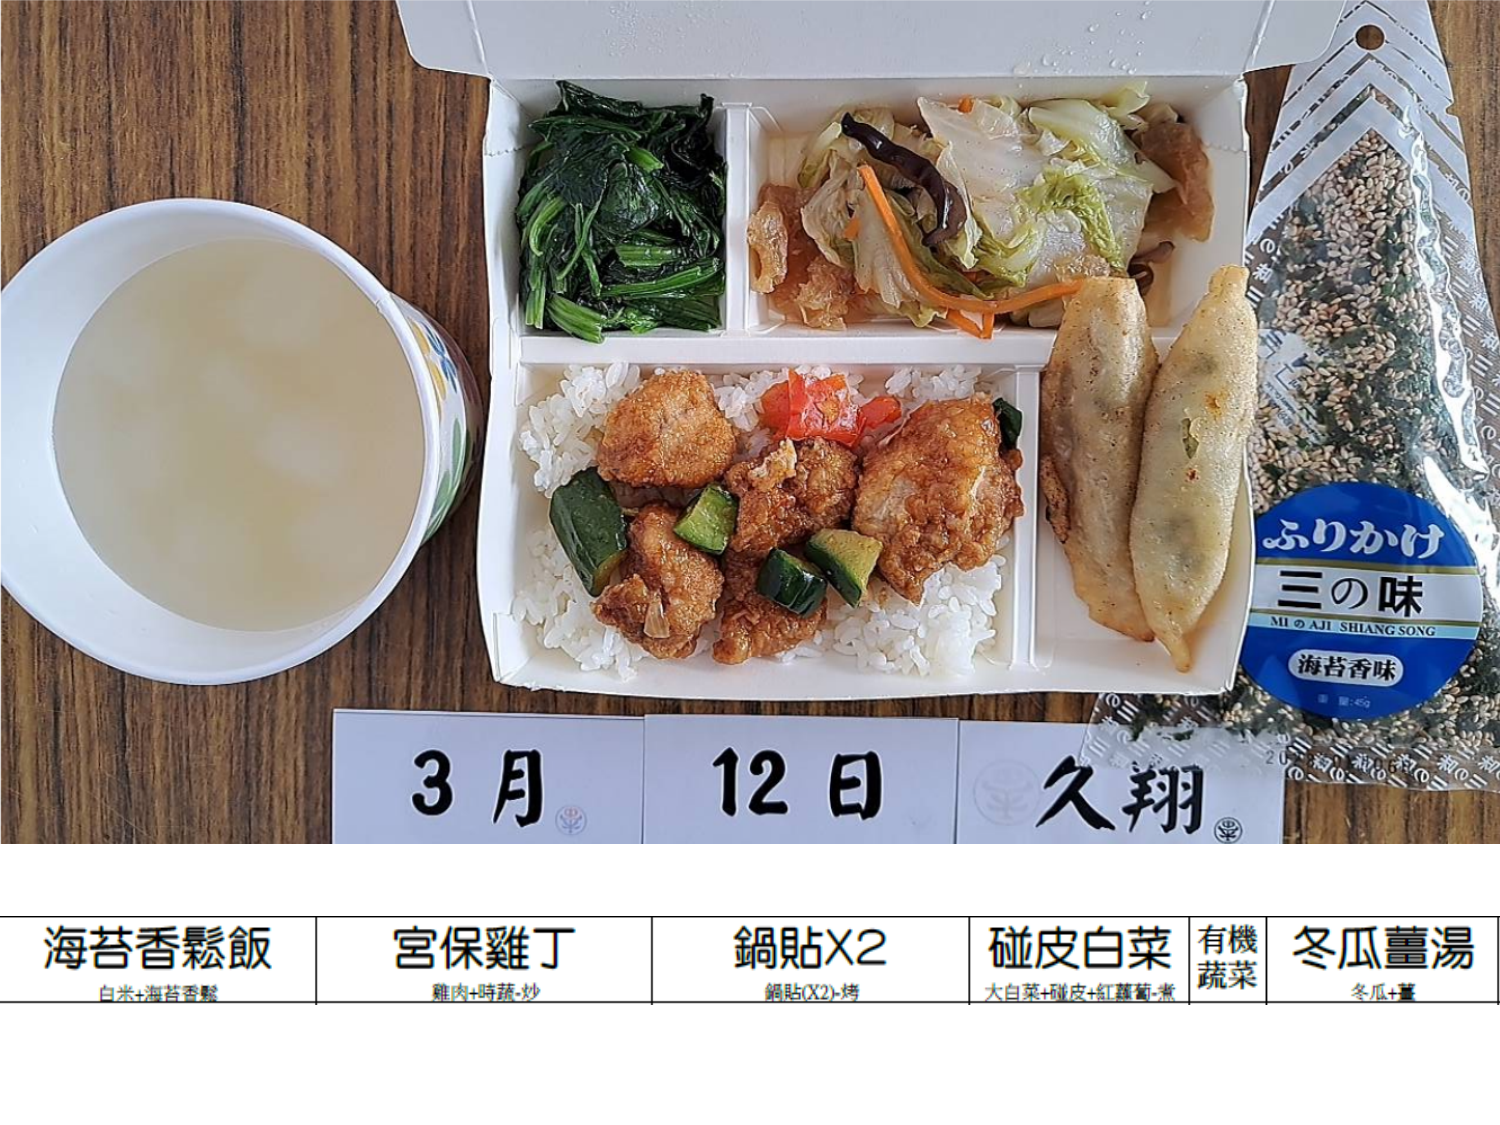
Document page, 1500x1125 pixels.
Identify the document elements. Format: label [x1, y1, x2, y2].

picture [0, 916, 1500, 1005]
picture [0, 0, 1500, 844]
